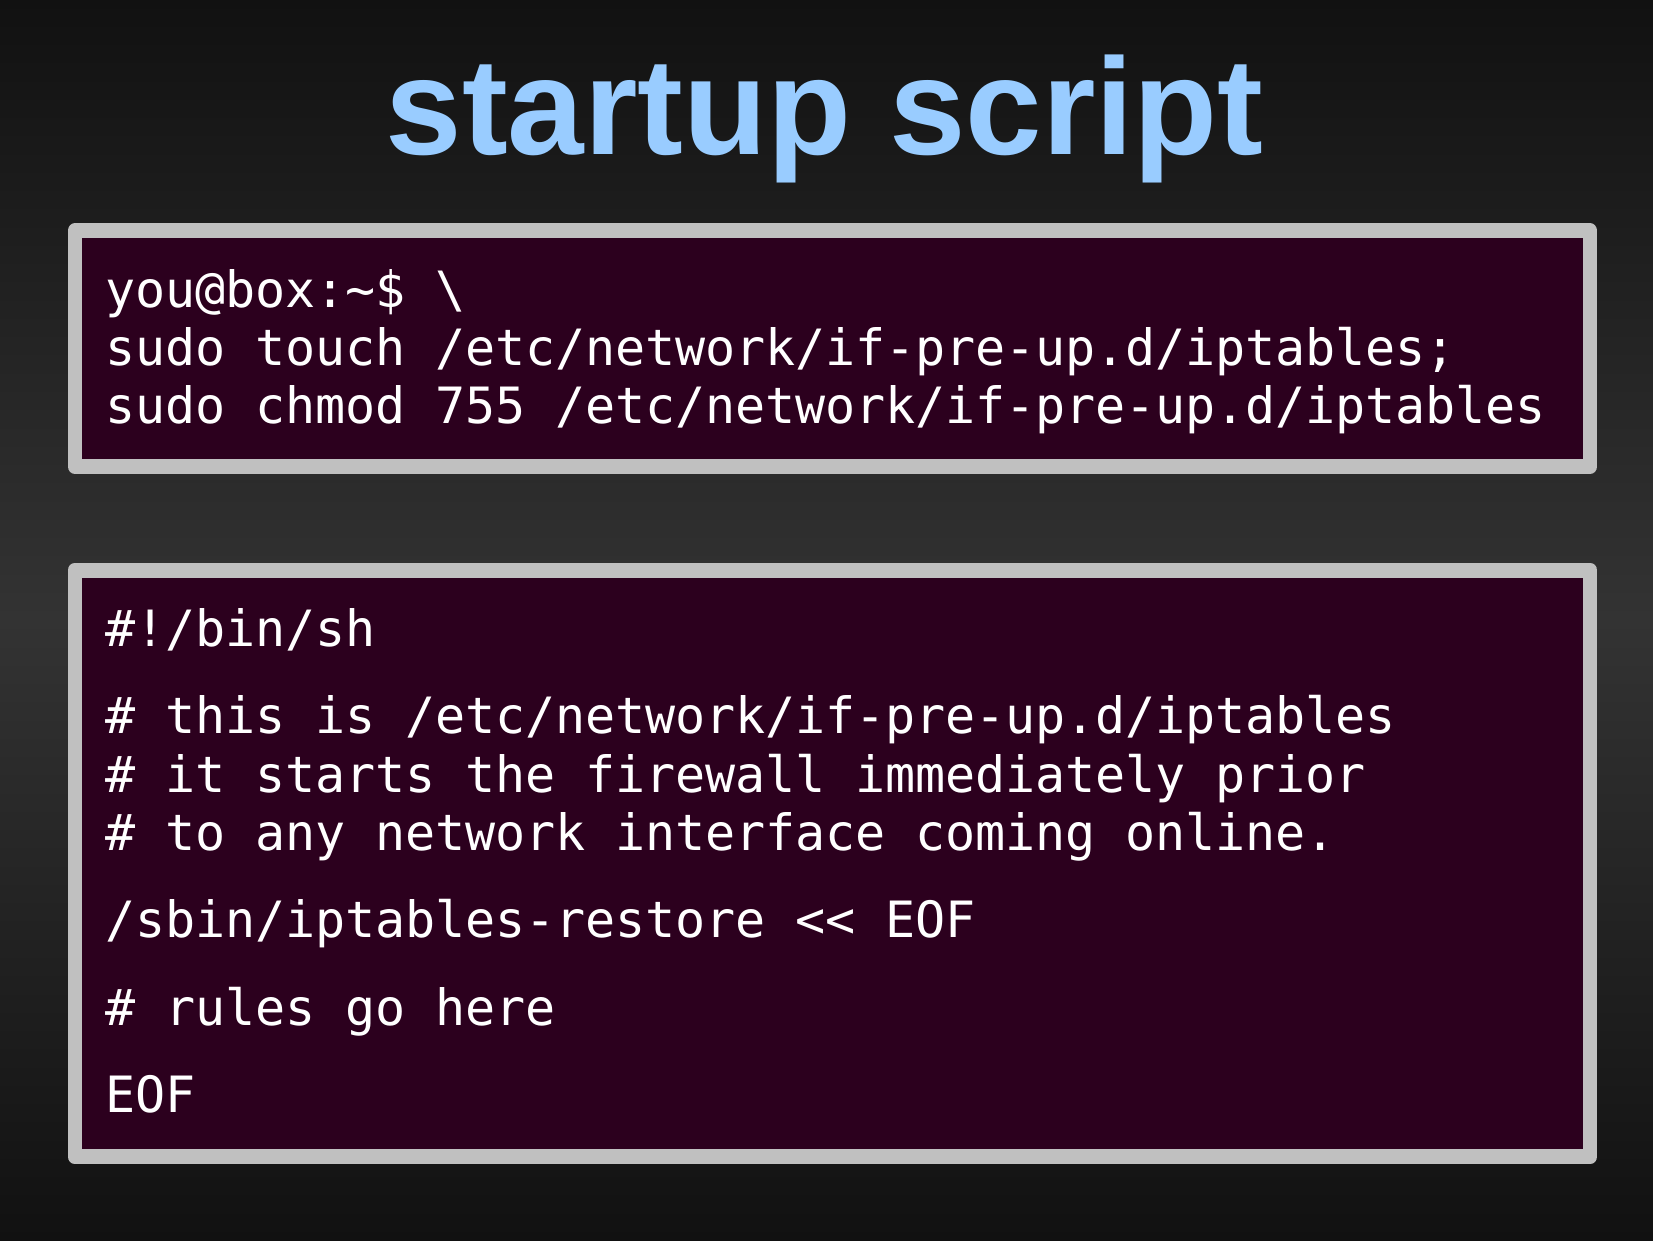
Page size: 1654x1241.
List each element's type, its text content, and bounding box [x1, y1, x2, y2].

list #!/bin/sh # this is /etc/network/if-pre-up.d/iptables # it starts the firewall immediately prior # to any network interface coming online. /sbin/iptables-restore << EOF # rules go here EOF [75, 570, 1591, 1157]
title startup script [0, 2, 1651, 211]
list you@box:~$ \ sudo touch /etc/network/if-pre-up.d/iptables; sudo chmod 755 /etc/network/if-pre-up.d/iptables [75, 230, 1591, 467]
